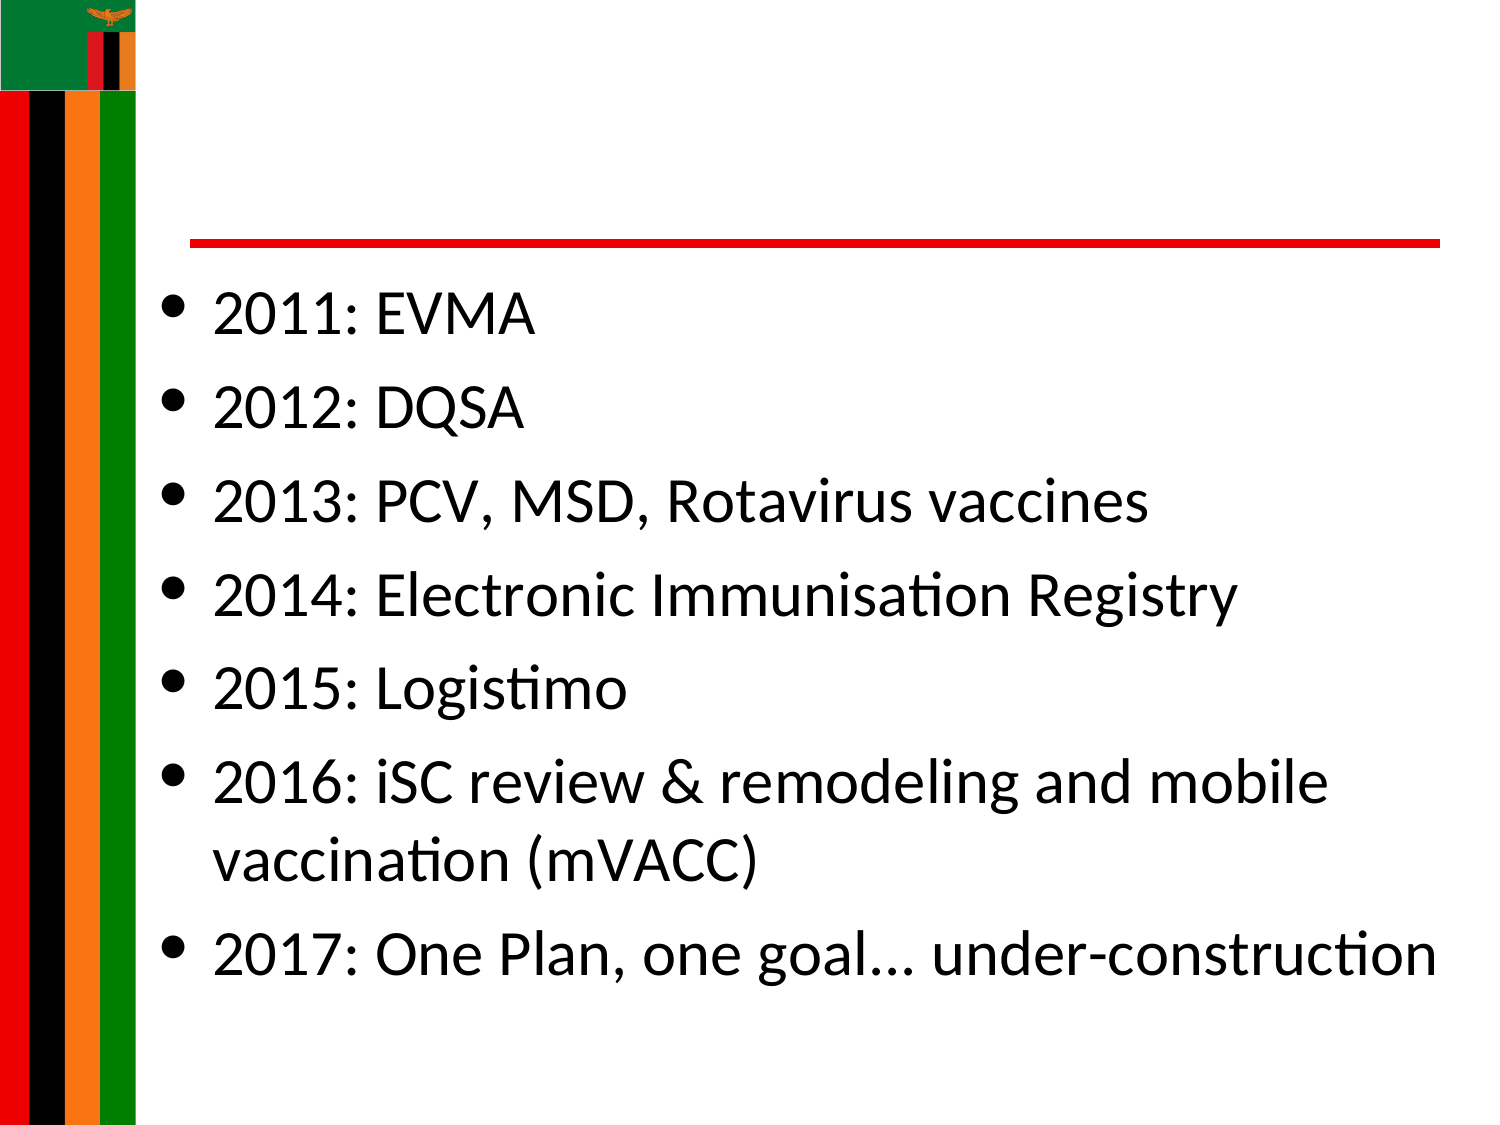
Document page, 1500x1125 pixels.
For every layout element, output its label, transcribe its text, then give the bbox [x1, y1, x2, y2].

picture [0, 0, 136, 91]
list 2011: EVMA 2012: DQSA 2013: PCV, MSD, Rotavirus vaccines 2014: Electronic Immunisation Registry 2015: Logistimo 2016: iSC review & remodeling and mobile vaccination (mVACC) 2017: One Plan, one goal... under-construction [142, 262, 1486, 1005]
